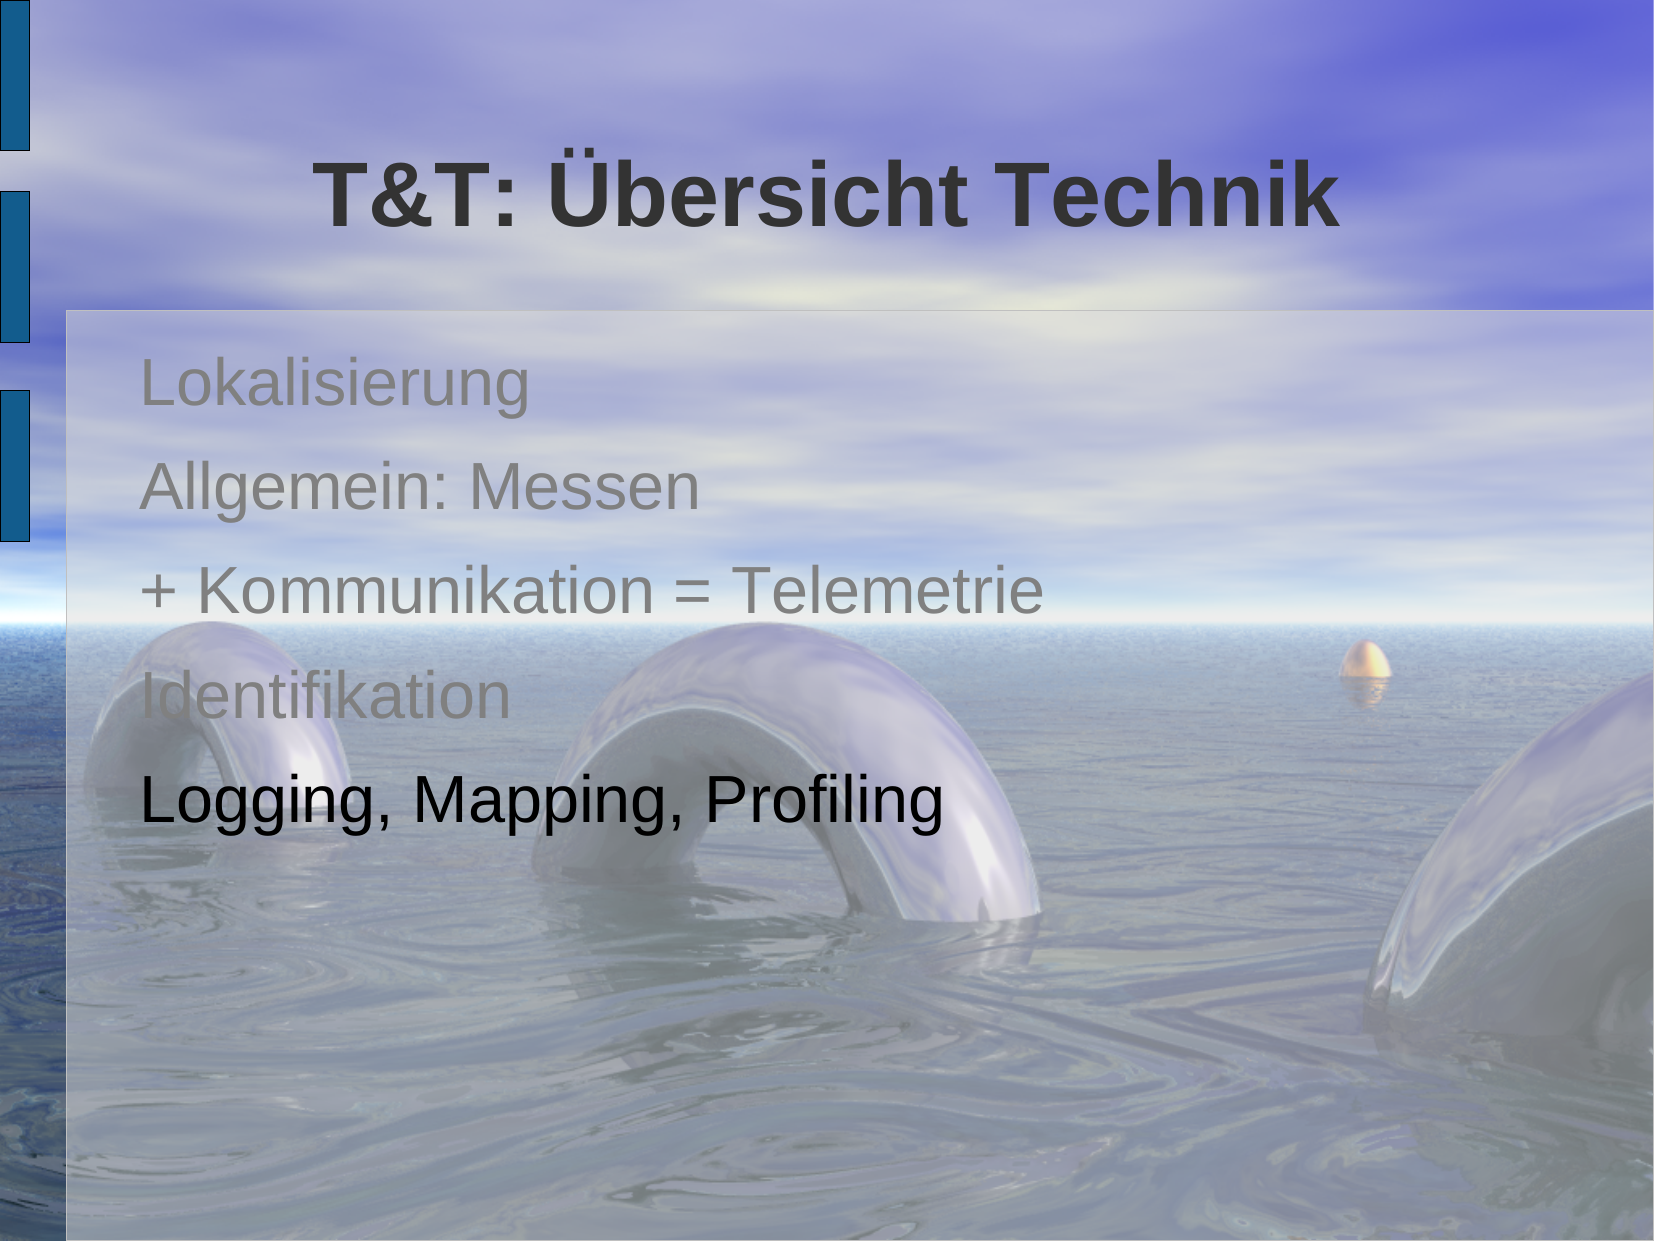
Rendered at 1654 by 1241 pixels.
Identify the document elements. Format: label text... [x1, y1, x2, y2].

title T&T: Übersicht Technik [121, 91, 1534, 299]
picture [0, 0, 1654, 1241]
list Lokalisierung Allgemein: Messen + Kommunikation = Telemetrie Identifikation Logging, Mapping, Profiling [121, 344, 1534, 1127]
